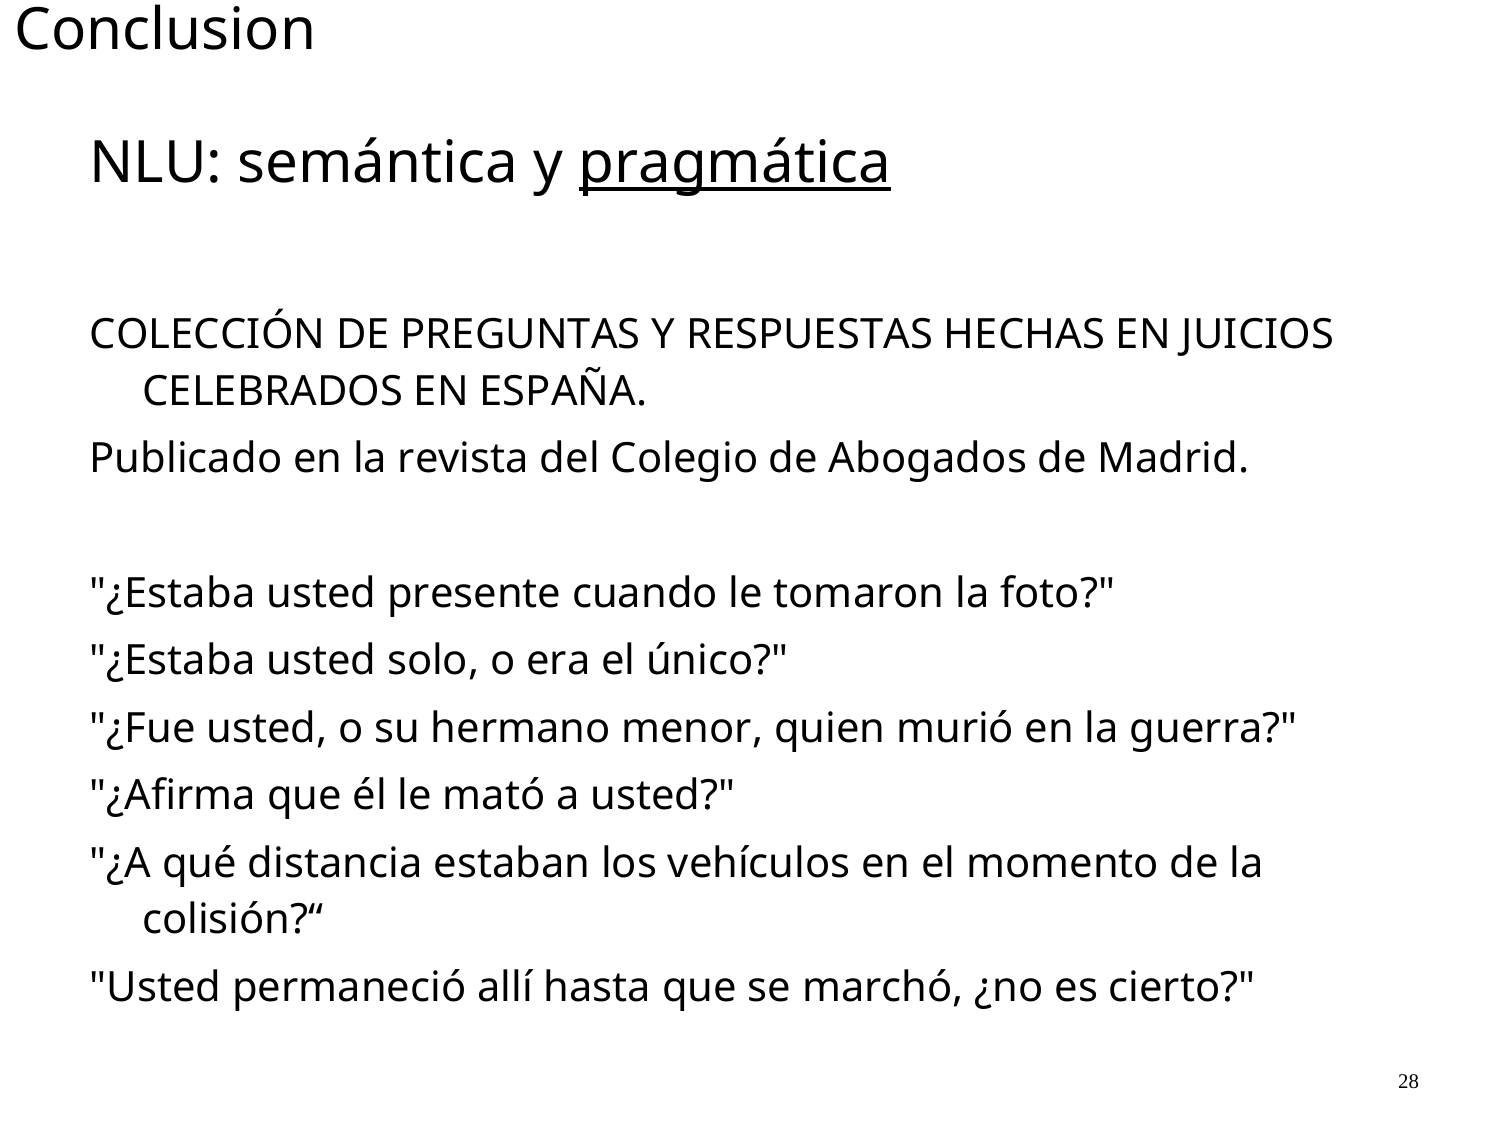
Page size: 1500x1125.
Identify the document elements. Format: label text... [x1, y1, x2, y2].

title Conclusion [0, 0, 1500, 70]
list NLU: semántica y pragmática COLECCIÓN DE PREGUNTAS Y RESPUESTAS HECHAS EN JUICIOS CELEBRADOS EN ESPAÑA. Publicado en la revista del Colegio de Abogados de Madrid. "¿Estaba usted presente cuando le tomaron la foto?" "¿Estaba usted solo, o era el único?" "¿Fue usted, o su hermano menor, quien murió en la guerra?" "¿Afirma que él le mató a usted?" "¿A qué distancia estaban los vehículos en el momento de la colisión?“ "Usted permaneció allí hasta que se marchó, ¿no es cierto?" [75, 112, 1438, 1001]
